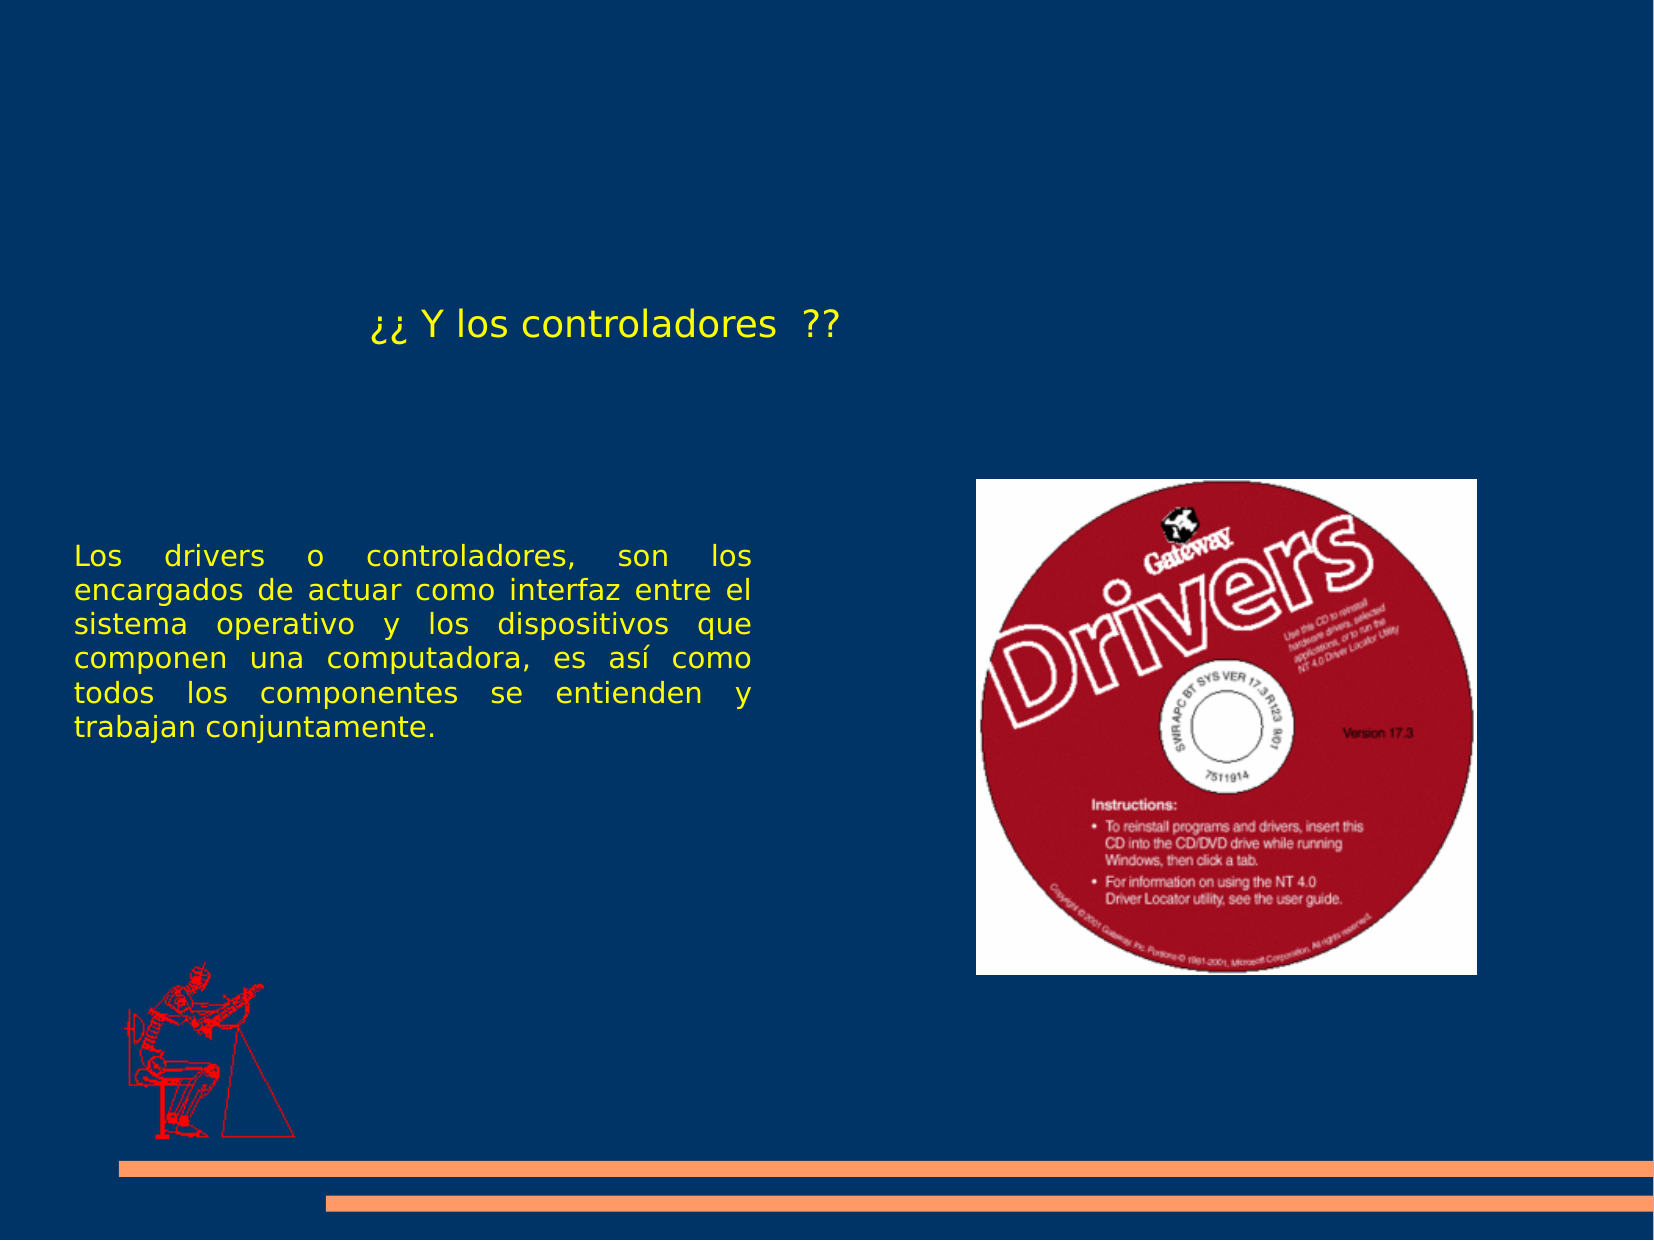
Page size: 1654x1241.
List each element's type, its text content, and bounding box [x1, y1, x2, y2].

text_box Los drivers o controladores, son los encargados de actuar como interfaz entre el sistema operativo y los dispositivos que componen una computadora, es así como todos los componentes se entienden y trabajan conjuntamente. [59, 531, 768, 768]
picture [118, 959, 305, 1152]
text_box ¿¿ Y los controladores ?? [354, 295, 858, 354]
picture [976, 479, 1477, 975]
